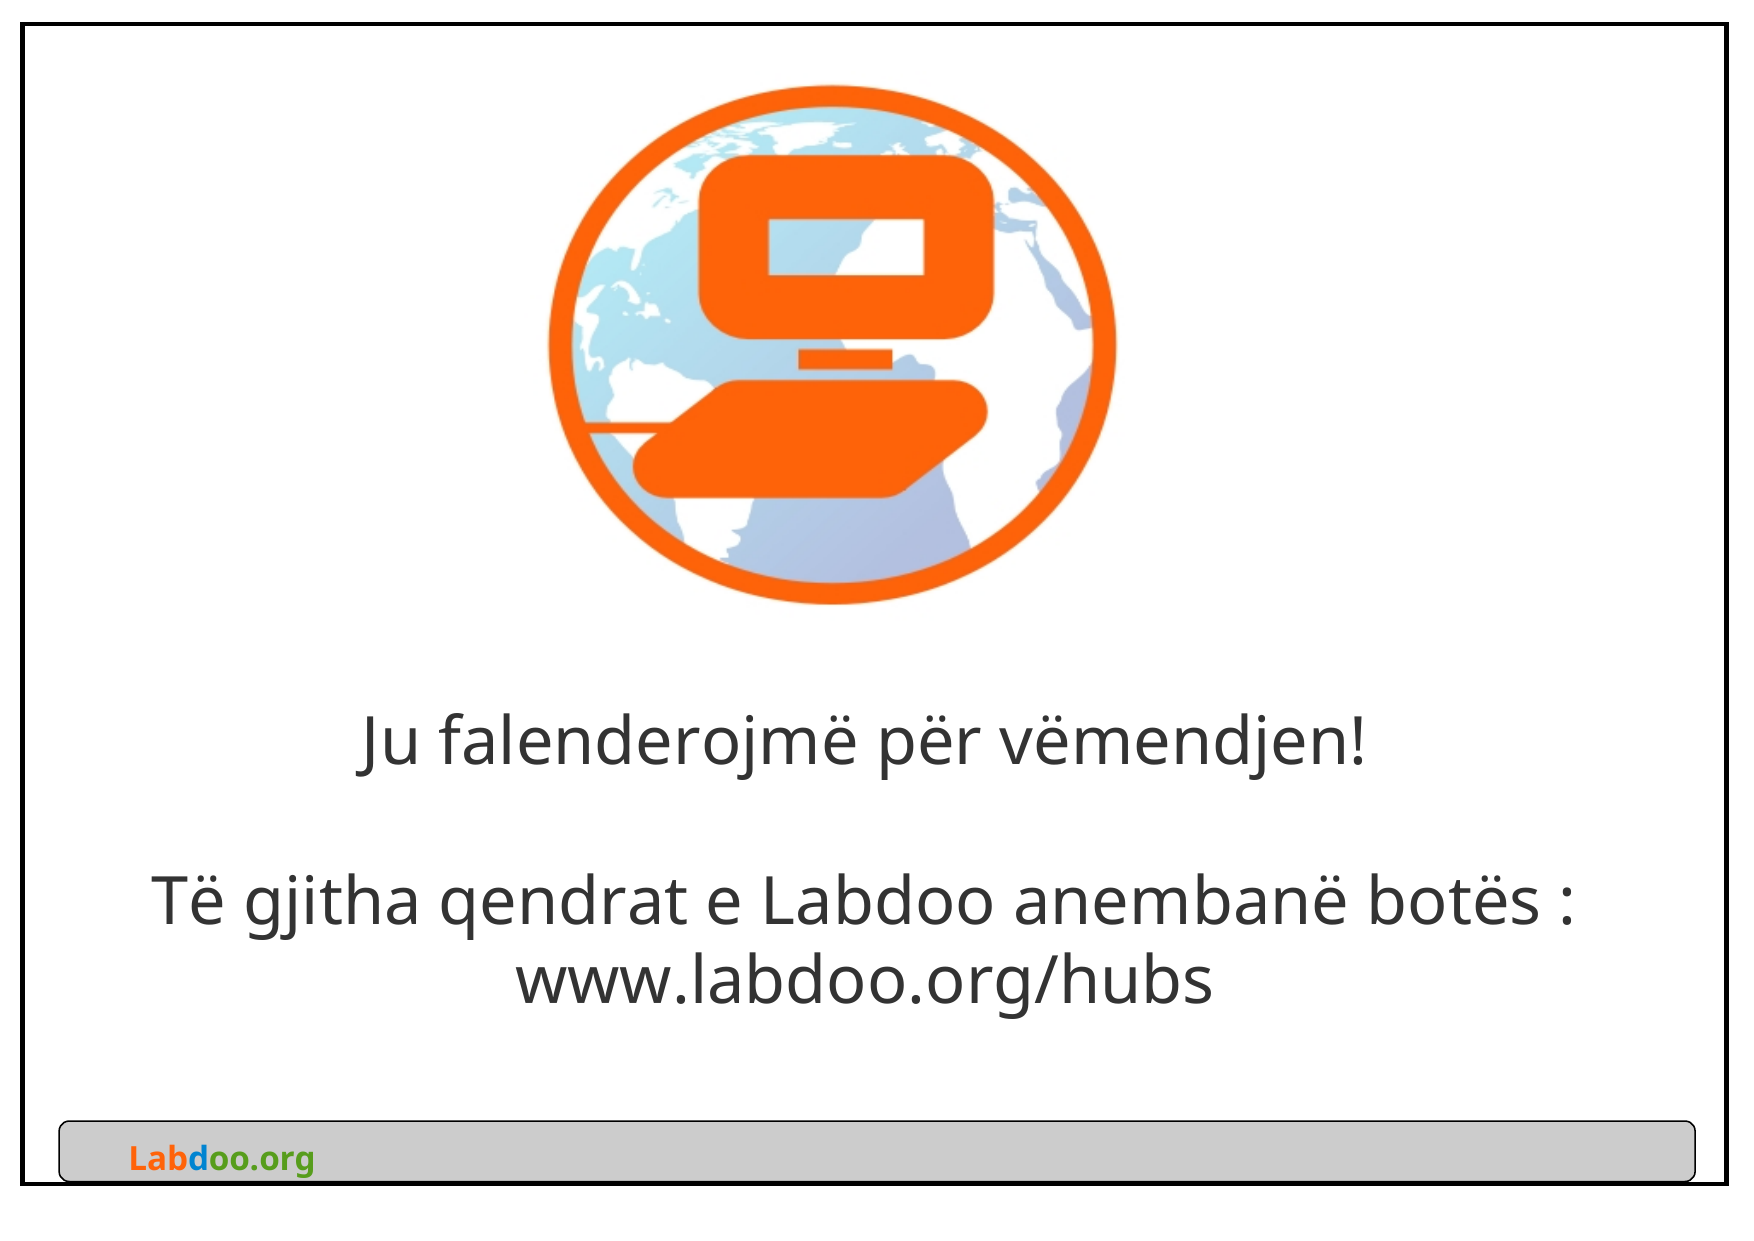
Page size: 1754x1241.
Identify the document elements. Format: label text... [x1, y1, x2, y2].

text_box Ju falenderojmë për vëmendjen! Të gjitha qendrat e Labdoo anembanë botës : www.labdoo.org/hubs [59, 690, 1672, 1241]
picture [524, 71, 1147, 622]
